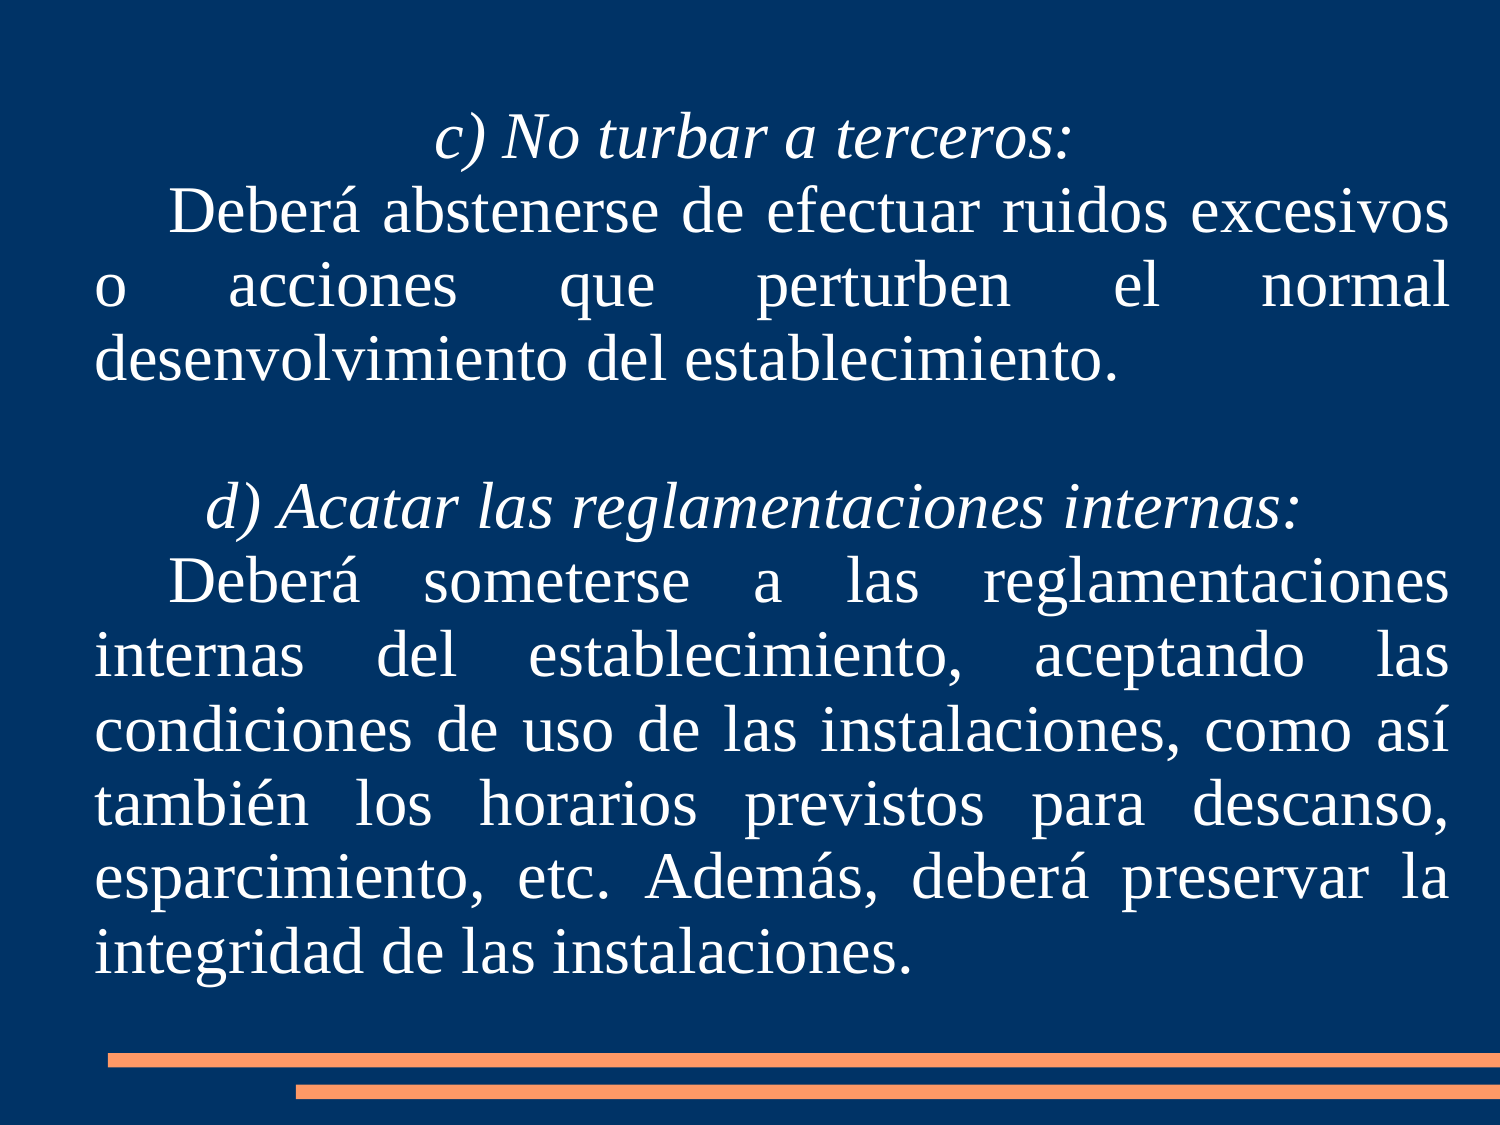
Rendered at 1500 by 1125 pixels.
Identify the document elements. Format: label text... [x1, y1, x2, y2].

subtitle c) No turbar a terceros: Deberá abstenerse de efectuar ruidos excesivos o acciones que perturben el normal desenvolvimiento del establecimiento. d) Acatar las reglamentaciones internas: Deberá someterse a las reglamentaciones internas del establecimiento, aceptando las condiciones de uso de las instalaciones, como así también los horarios previstos para descanso, esparcimiento, etc. Además, deberá preservar la integridad de las instalaciones. [59, 35, 1453, 1052]
